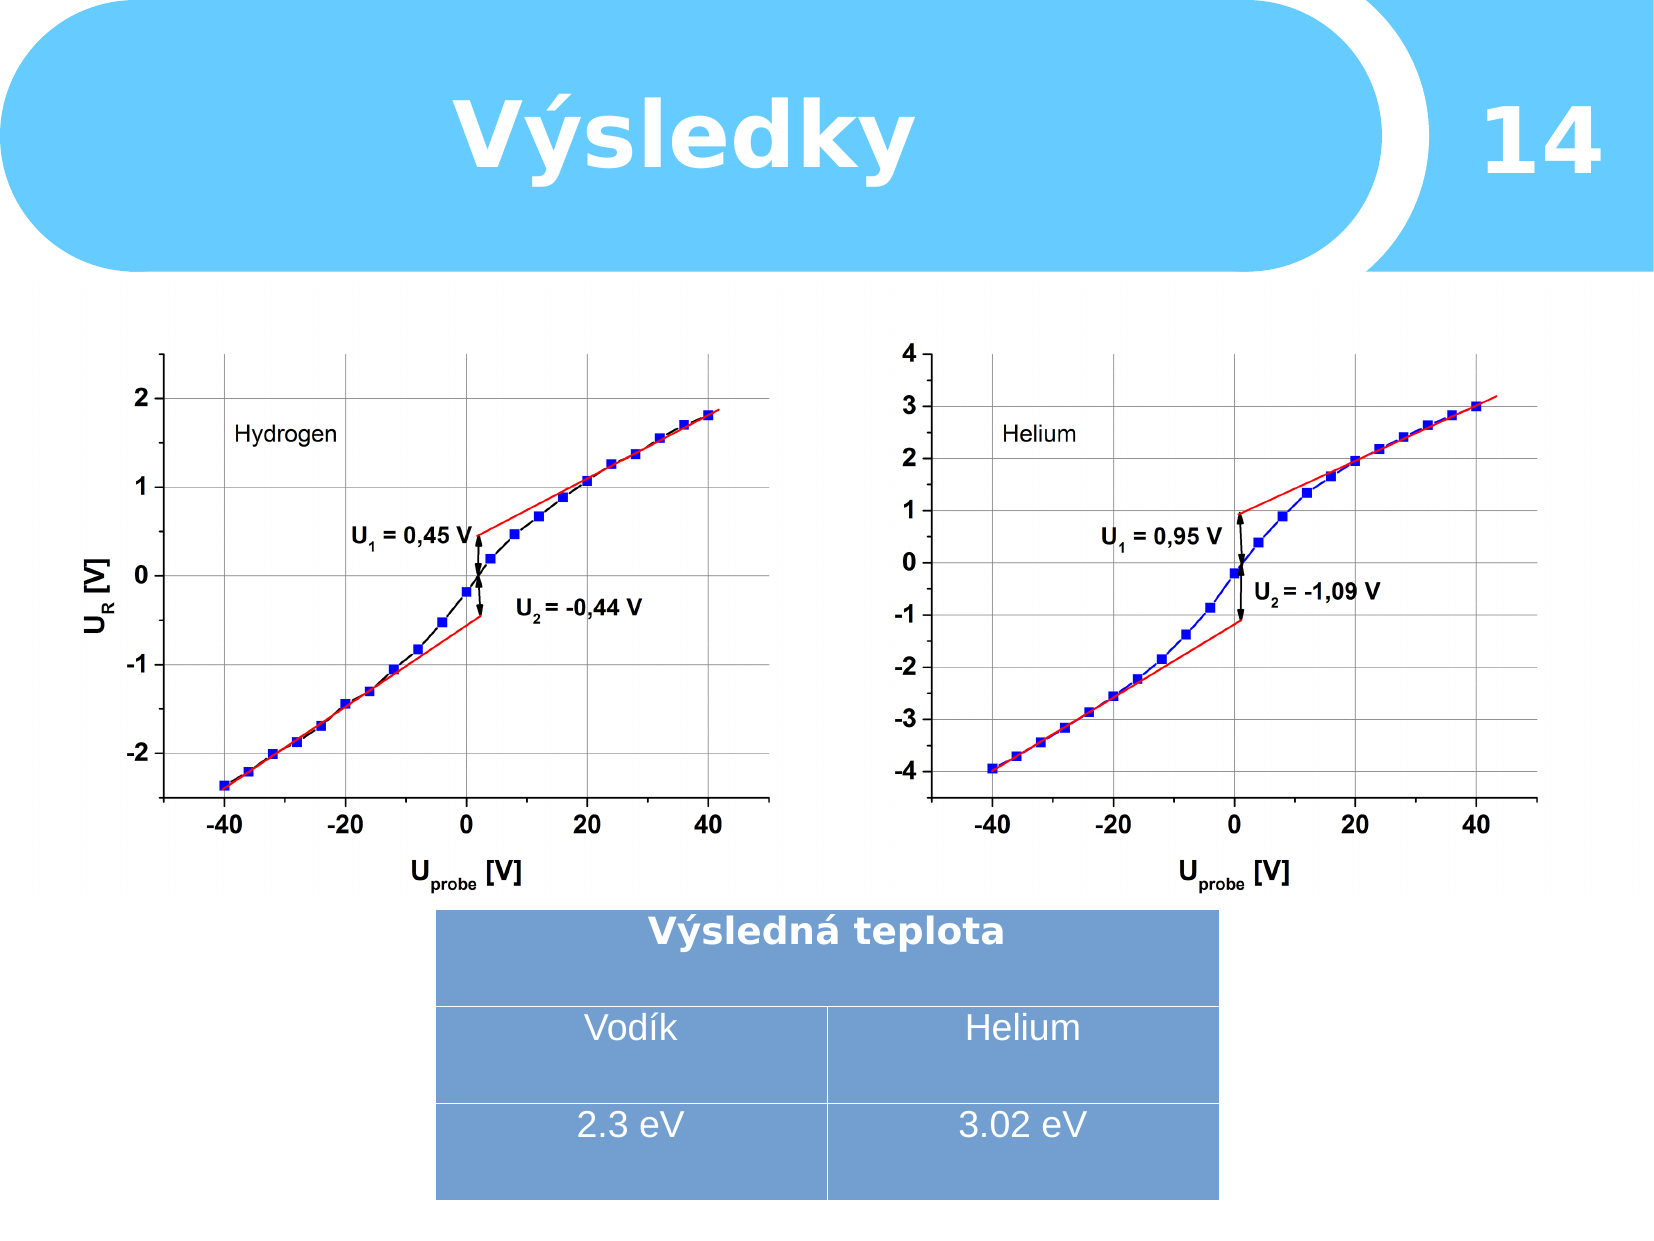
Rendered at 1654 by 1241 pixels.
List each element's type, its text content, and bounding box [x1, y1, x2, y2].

picture [5, 282, 1654, 901]
table_cell Vodík [436, 1007, 827, 1103]
table_header Výsledná teplota [436, 910, 1219, 1006]
title Výsledky [118, 0, 1252, 272]
table_cell 3.02 eV [828, 1104, 1219, 1200]
table_cell Helium [828, 1007, 1219, 1103]
table_cell 2.3 eV [436, 1104, 827, 1200]
